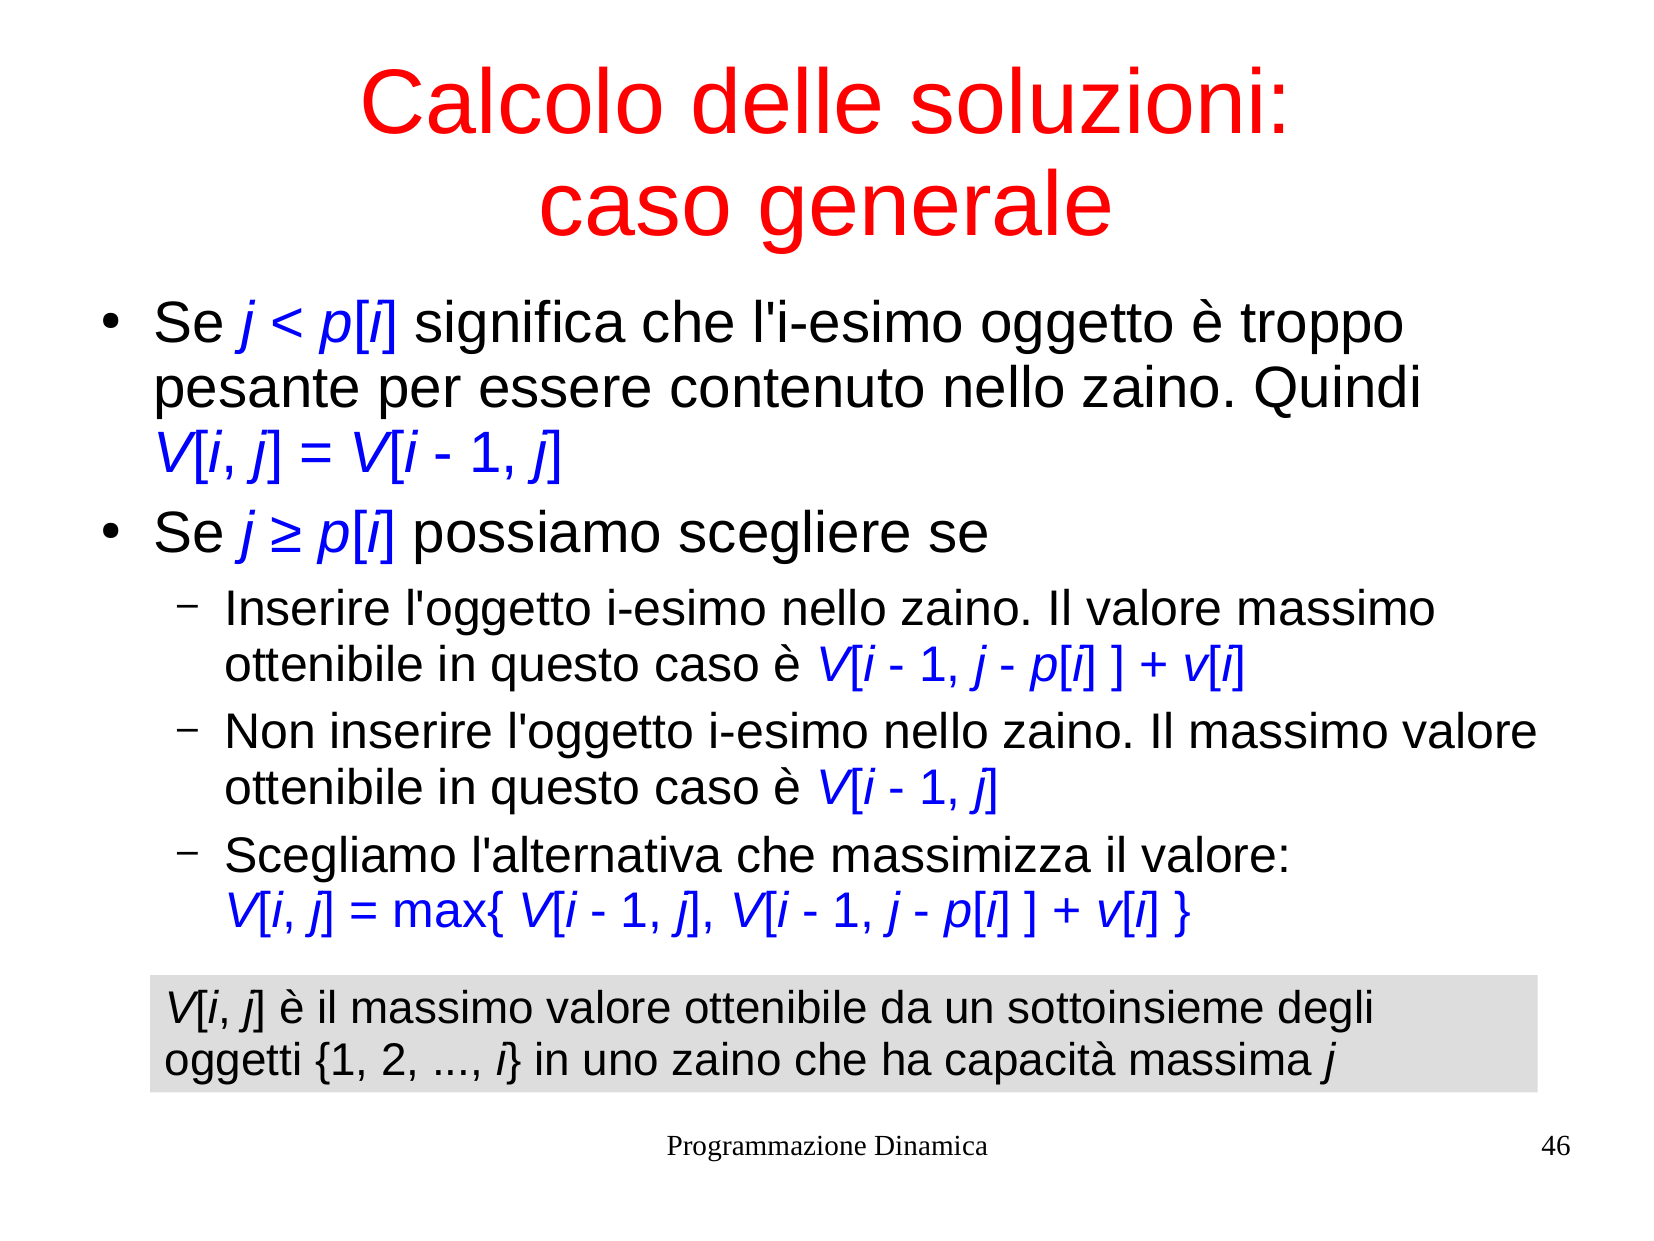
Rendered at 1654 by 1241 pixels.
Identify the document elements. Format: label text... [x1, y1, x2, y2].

title Calcolo delle soluzioni: caso generale [82, 49, 1571, 257]
list Se j < p[i] significa che l'i-esimo oggetto è troppo pesante per essere contenuto nello zaino. Quindi V[i, j] = V[i - 1, j] Se j ≥ p[i] possiamo scegliere se Inserire l'oggetto i-esimo nello zaino. Il valore massimo ottenibile in questo caso è V[i - 1, j - p[i] ] + v[i] Non inserire l'oggetto i-esimo nello zaino. Il massimo valore ottenibile in questo caso è V[i - 1, j] Scegliamo l'alternativa che massimizza il valore: V[i, j] = max{ V[i - 1, j], V[i - 1, j - p[i] ] + v[i] } [82, 290, 1571, 1109]
text_box V[i, j] è il massimo valore ottenibile da un sottoinsieme degli oggetti {1, 2, ..., i} in uno zaino che ha capacità massima j [150, 975, 1538, 1093]
